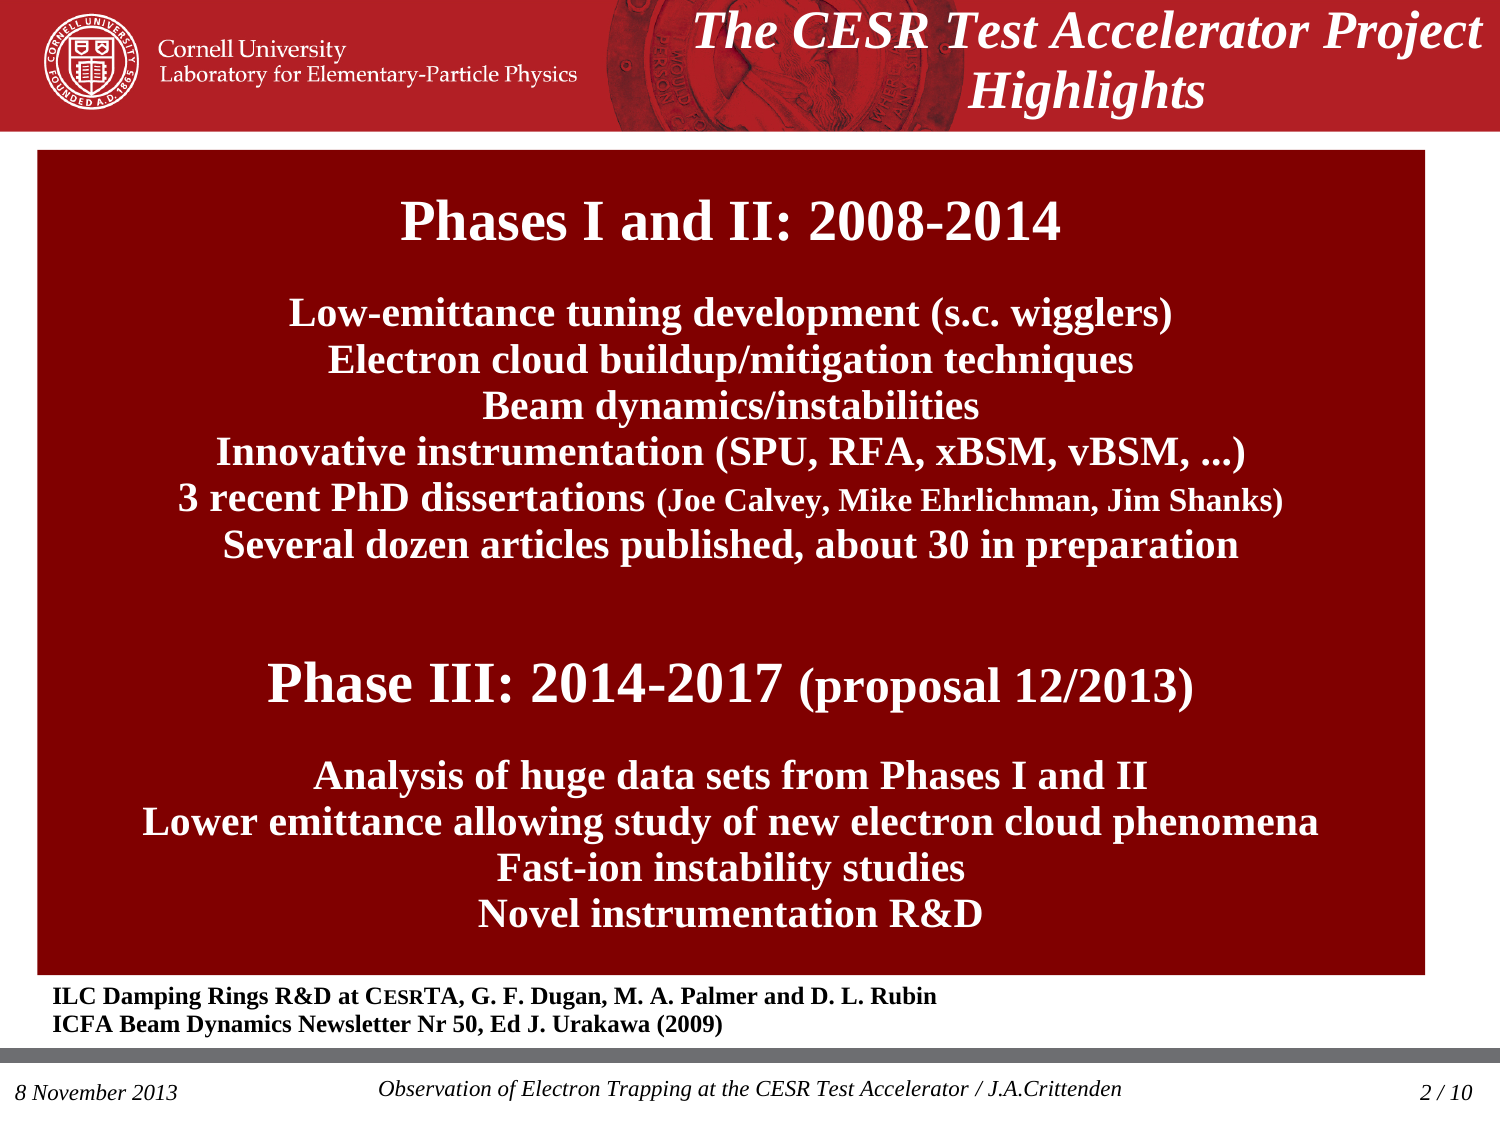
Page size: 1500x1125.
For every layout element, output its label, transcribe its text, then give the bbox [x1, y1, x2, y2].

picture [0, 0, 1500, 132]
text_box ILC Damping Rings R&D at CESRTA, G. F. Dugan, M. A. Palmer and D. L. Rubin ICFA Beam Dynamics Newsletter Nr 50, Ed J. Urakawa (2009) [37, 975, 1426, 1066]
text_box Phases I and II: 2008-2014 Low-emittance tuning development (s.c. wigglers) Electron cloud buildup/mitigation techniques Beam dynamics/instabilities Innovative instrumentation (SPU, RFA, xBSM, vBSM, ...) 3 recent PhD dissertations (Joe Calvey, Mike Ehrlichman, Jim Shanks) Several dozen articles published, about 30 in preparation Phase III: 2014-2017 (proposal 12/2013) Analysis of huge data sets from Phases I and II Lower emittance allowing study of new electron cloud phenomena Fast-ion instability studies Novel instrumentation R&D [37, 149, 1426, 975]
title The CESR Test Accelerator Project Highlights [675, 0, 1500, 121]
